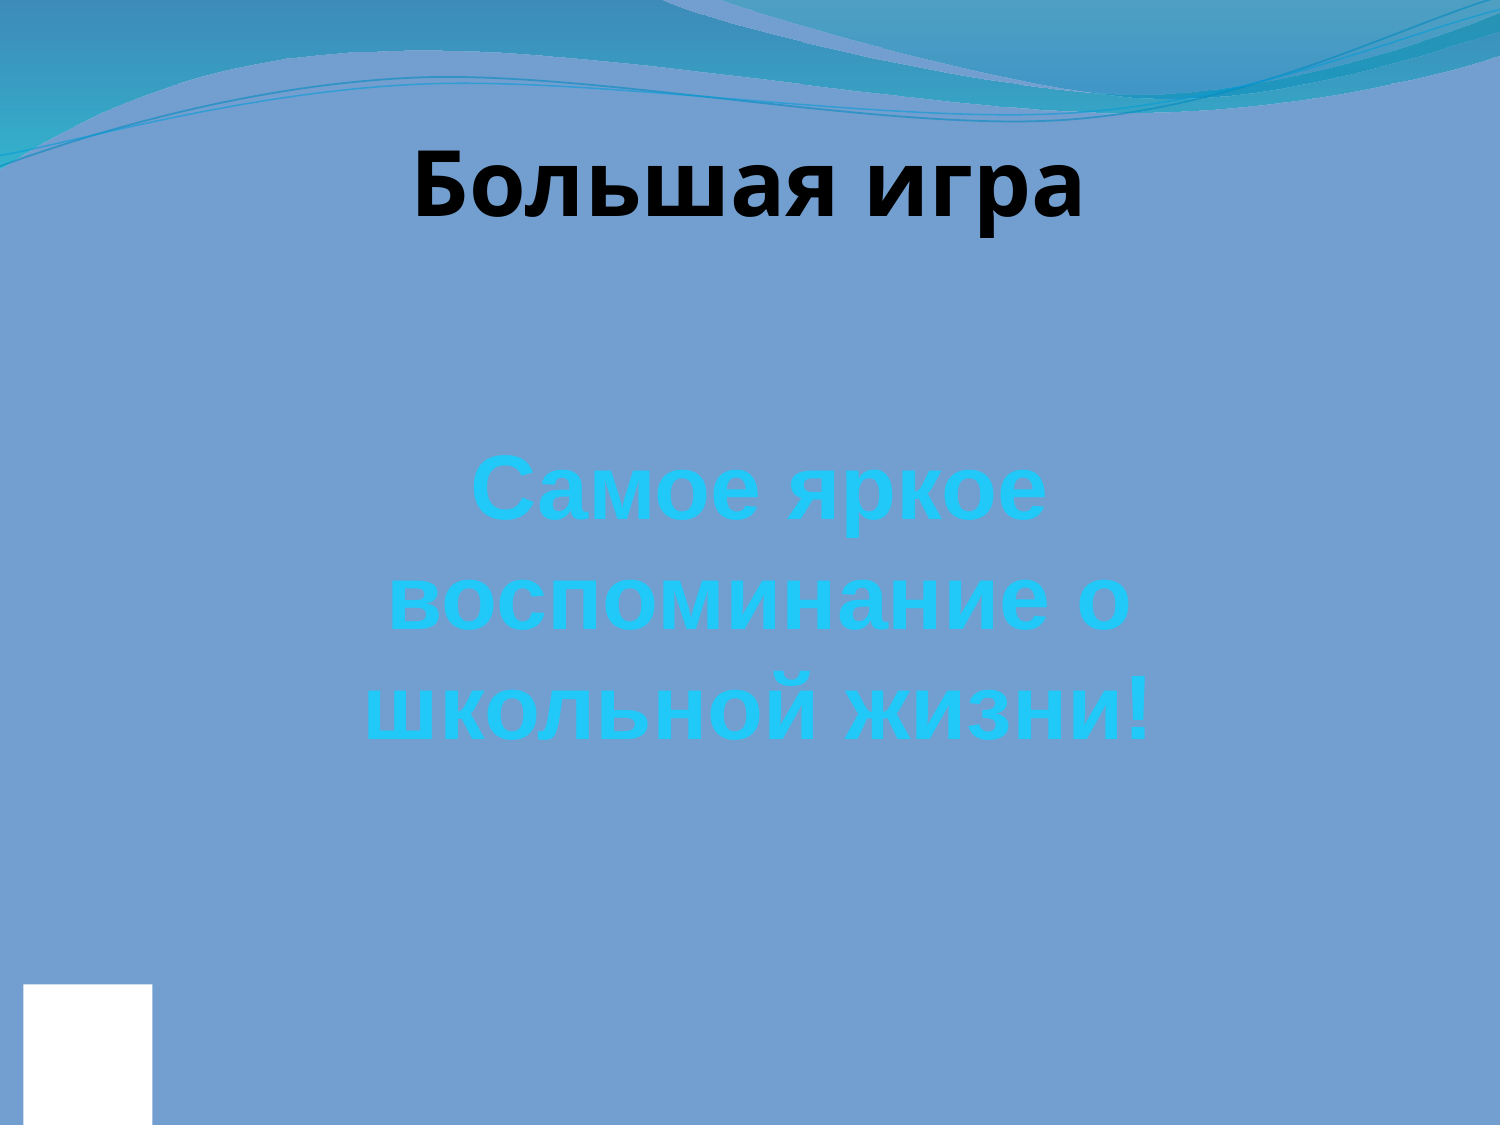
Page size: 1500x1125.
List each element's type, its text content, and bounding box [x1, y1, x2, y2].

text_box [23, 984, 153, 1125]
text_box Самое яркое воспоминание о школьной жизни! [213, 420, 1306, 766]
text_box Большая игра [81, 117, 1417, 354]
picture [1290, 68, 1306, 74]
